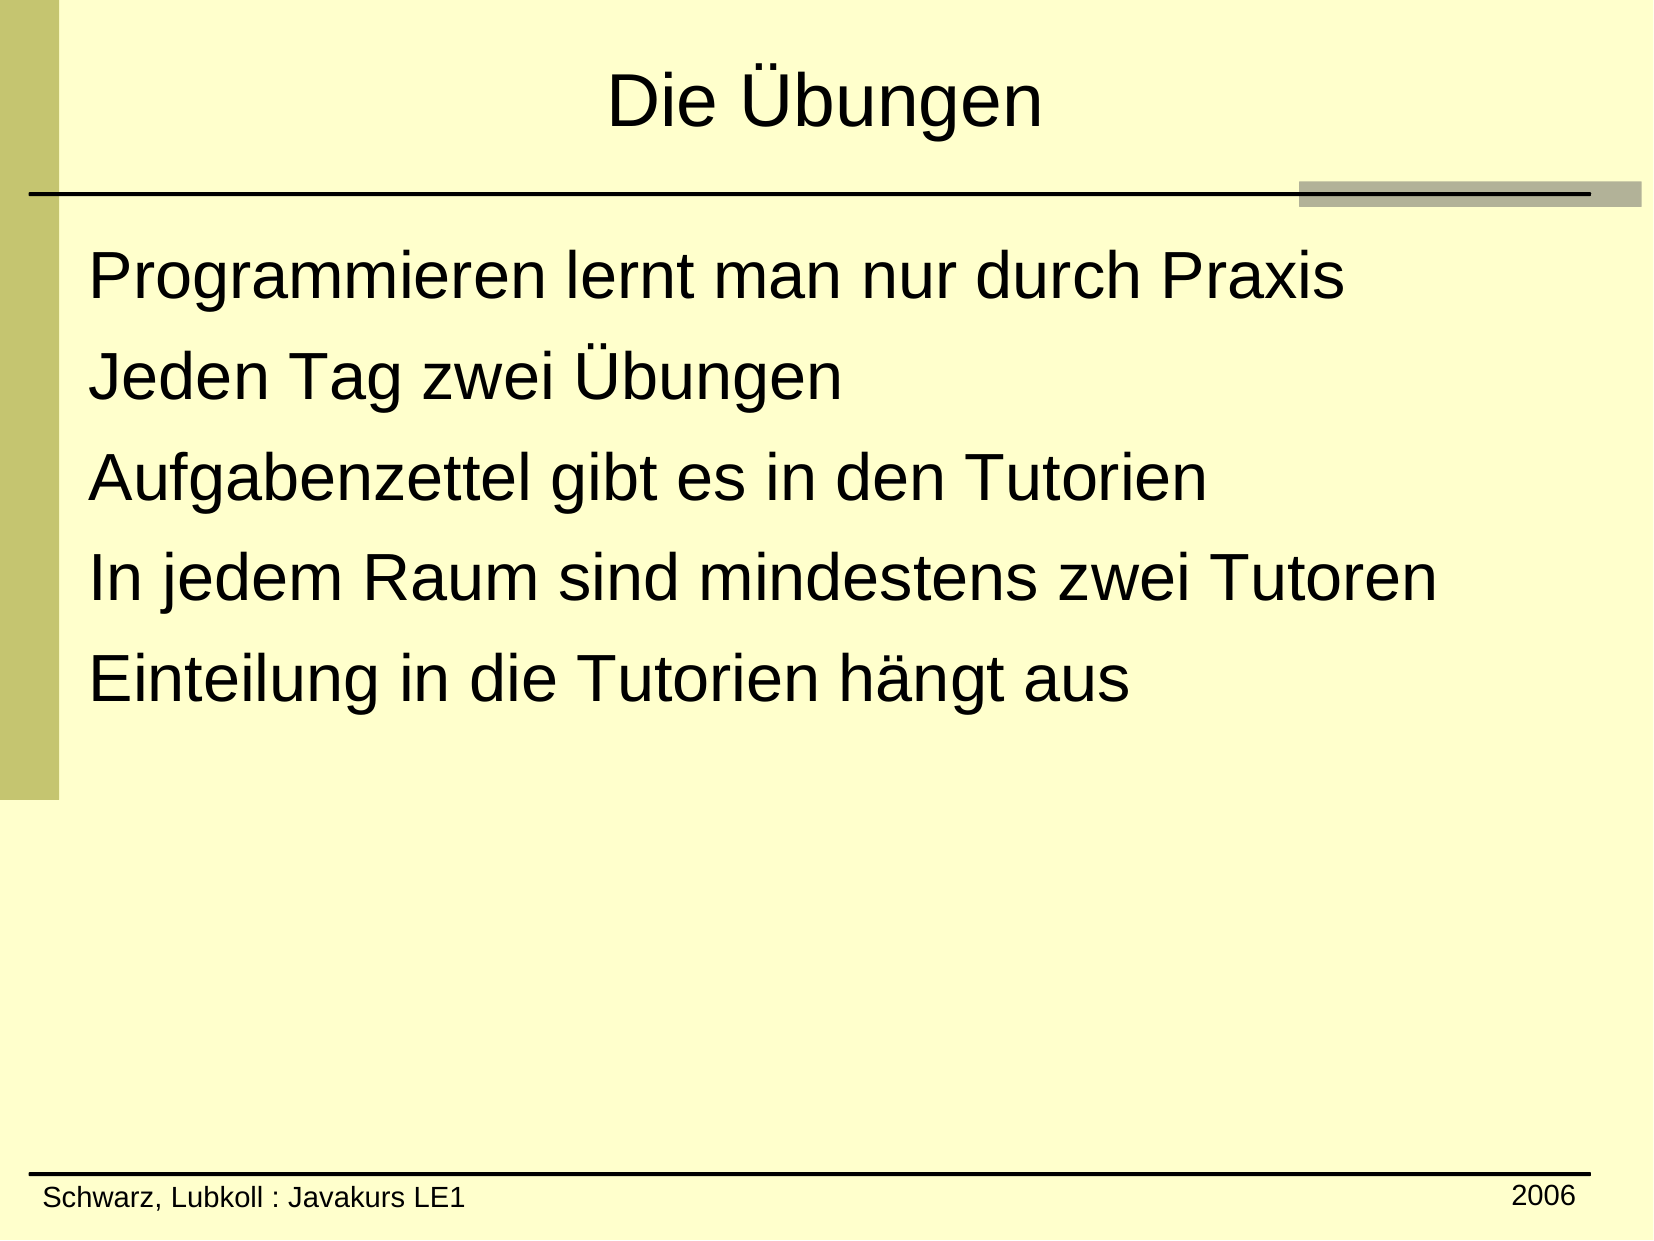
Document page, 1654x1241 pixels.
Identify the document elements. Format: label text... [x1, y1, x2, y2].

list Programmieren lernt man nur durch Praxis Jeden Tag zwei Übungen Aufgabenzettel gibt es in den Tutorien In jedem Raum sind mindestens zwei Tutoren Einteilung in die Tutorien hängt aus [70, 242, 1595, 1140]
title Die Übungen [119, 19, 1532, 188]
